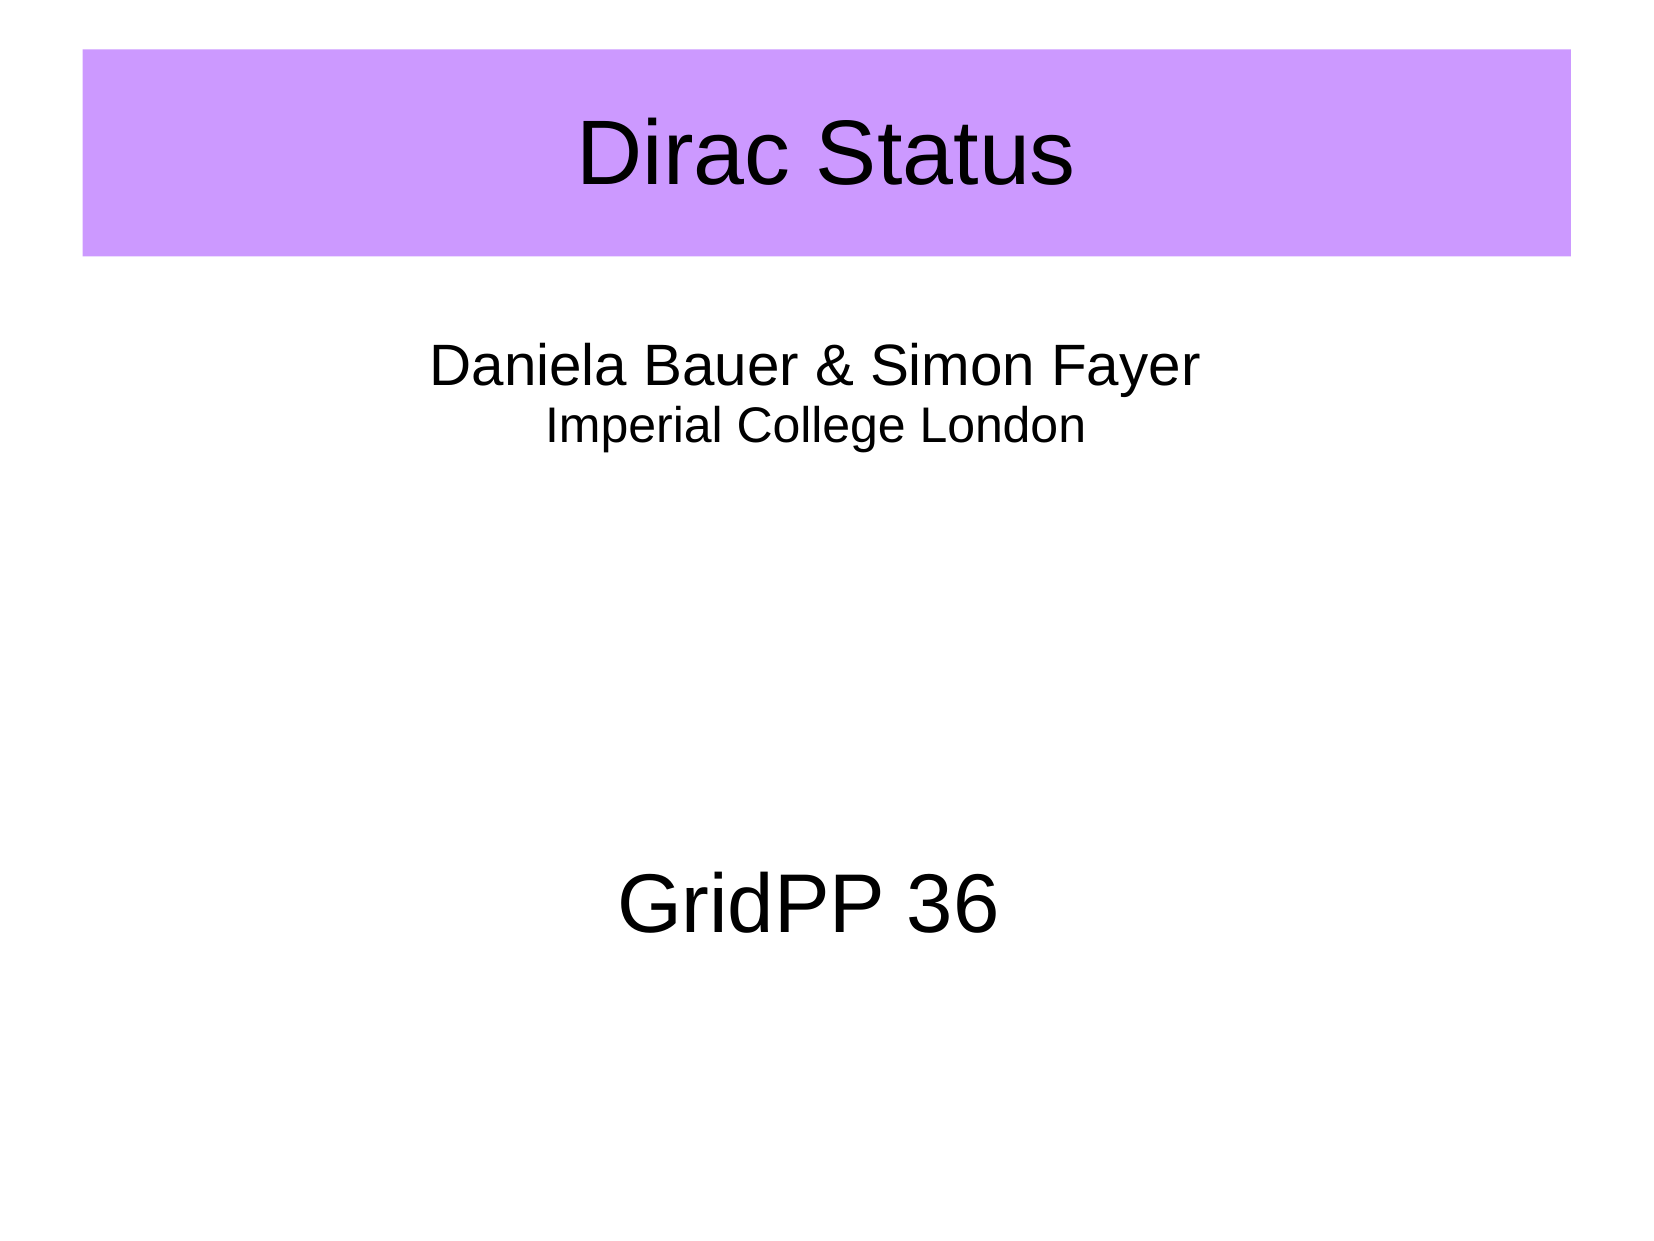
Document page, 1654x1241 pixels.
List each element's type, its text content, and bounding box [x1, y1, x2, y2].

text_box GridPP 36 [602, 850, 1015, 979]
text_box Daniela Bauer & Simon Fayer Imperial College London [414, 325, 1217, 461]
title Dirac Status [82, 49, 1571, 257]
